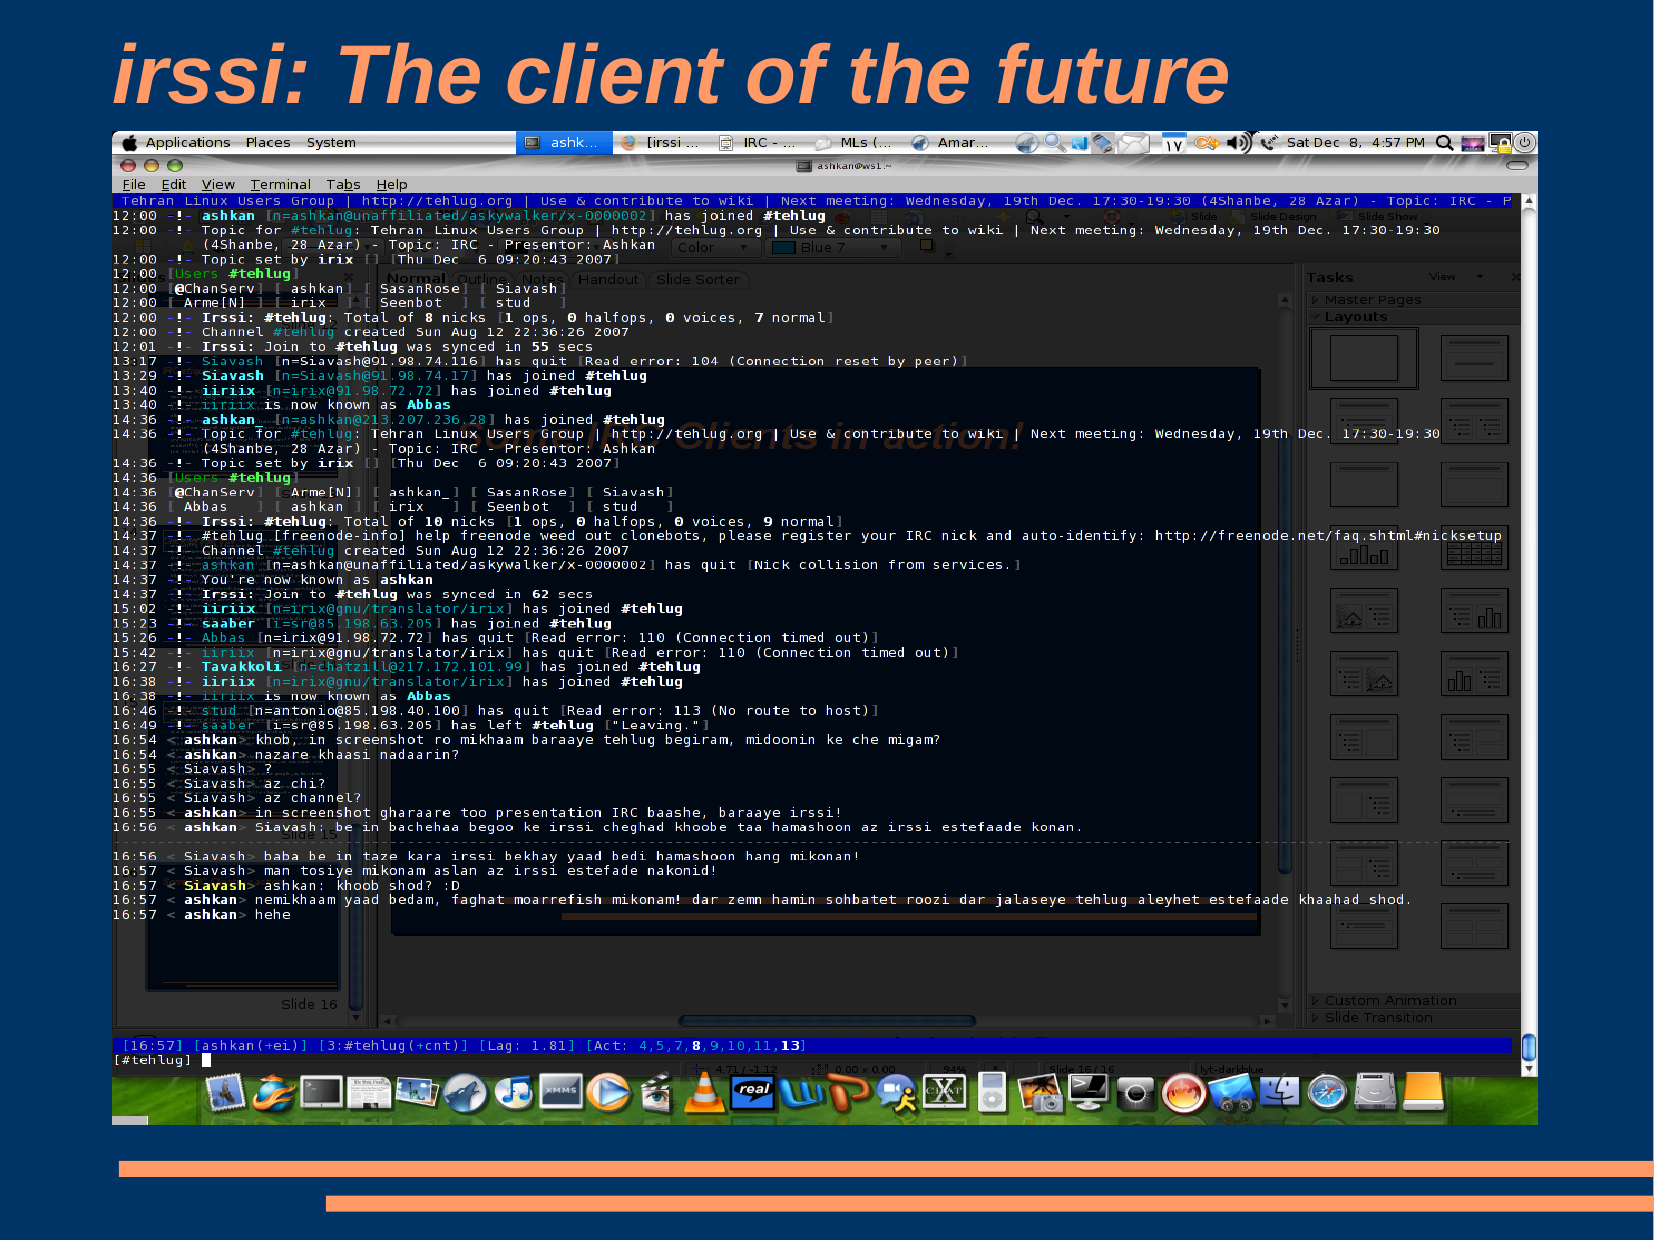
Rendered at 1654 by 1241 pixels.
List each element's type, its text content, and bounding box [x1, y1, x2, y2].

picture [112, 131, 1538, 1126]
title irssi: The client of the future [112, 0, 1525, 131]
